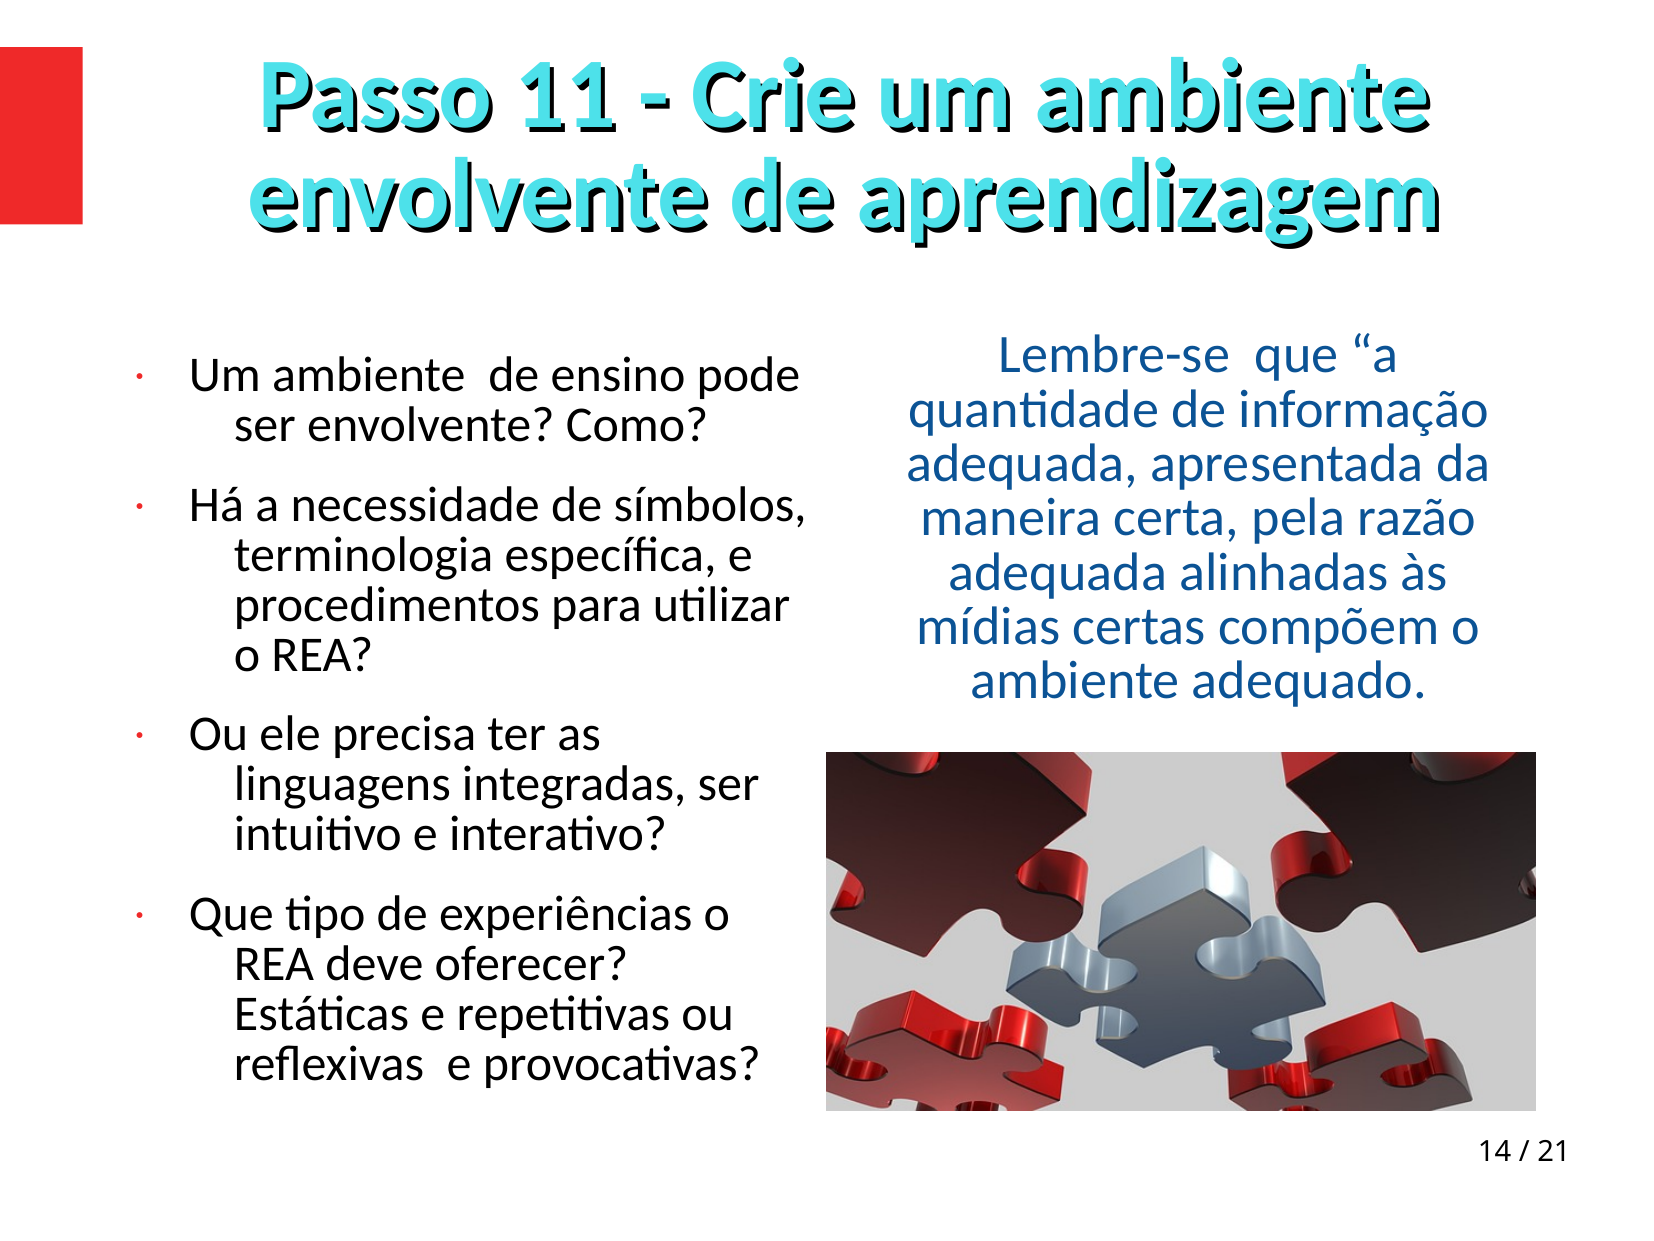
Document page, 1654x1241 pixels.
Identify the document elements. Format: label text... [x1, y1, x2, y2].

text_box Lembre-se que “a quantidade de informação adequada, apresentada da maneira certa, pela razão adequada alinhadas às mídias certas compõem o ambiente adequado. [814, 324, 1512, 745]
title Passo 11 - Crie um ambiente envolvente de aprendizagem [118, 49, 1571, 257]
list Um ambiente de ensino pode ser envolvente? Como? Há a necessidade de símbolos, terminologia específica, e procedimentos para utilizar o REA? Ou ele precisa ter as linguagens integradas, ser intuitivo e interativo? Que tipo de experiências o REA deve oferecer? Estáticas e repetitivas ou reflexivas e provocativas? [118, 354, 810, 1074]
picture [826, 752, 1536, 1111]
